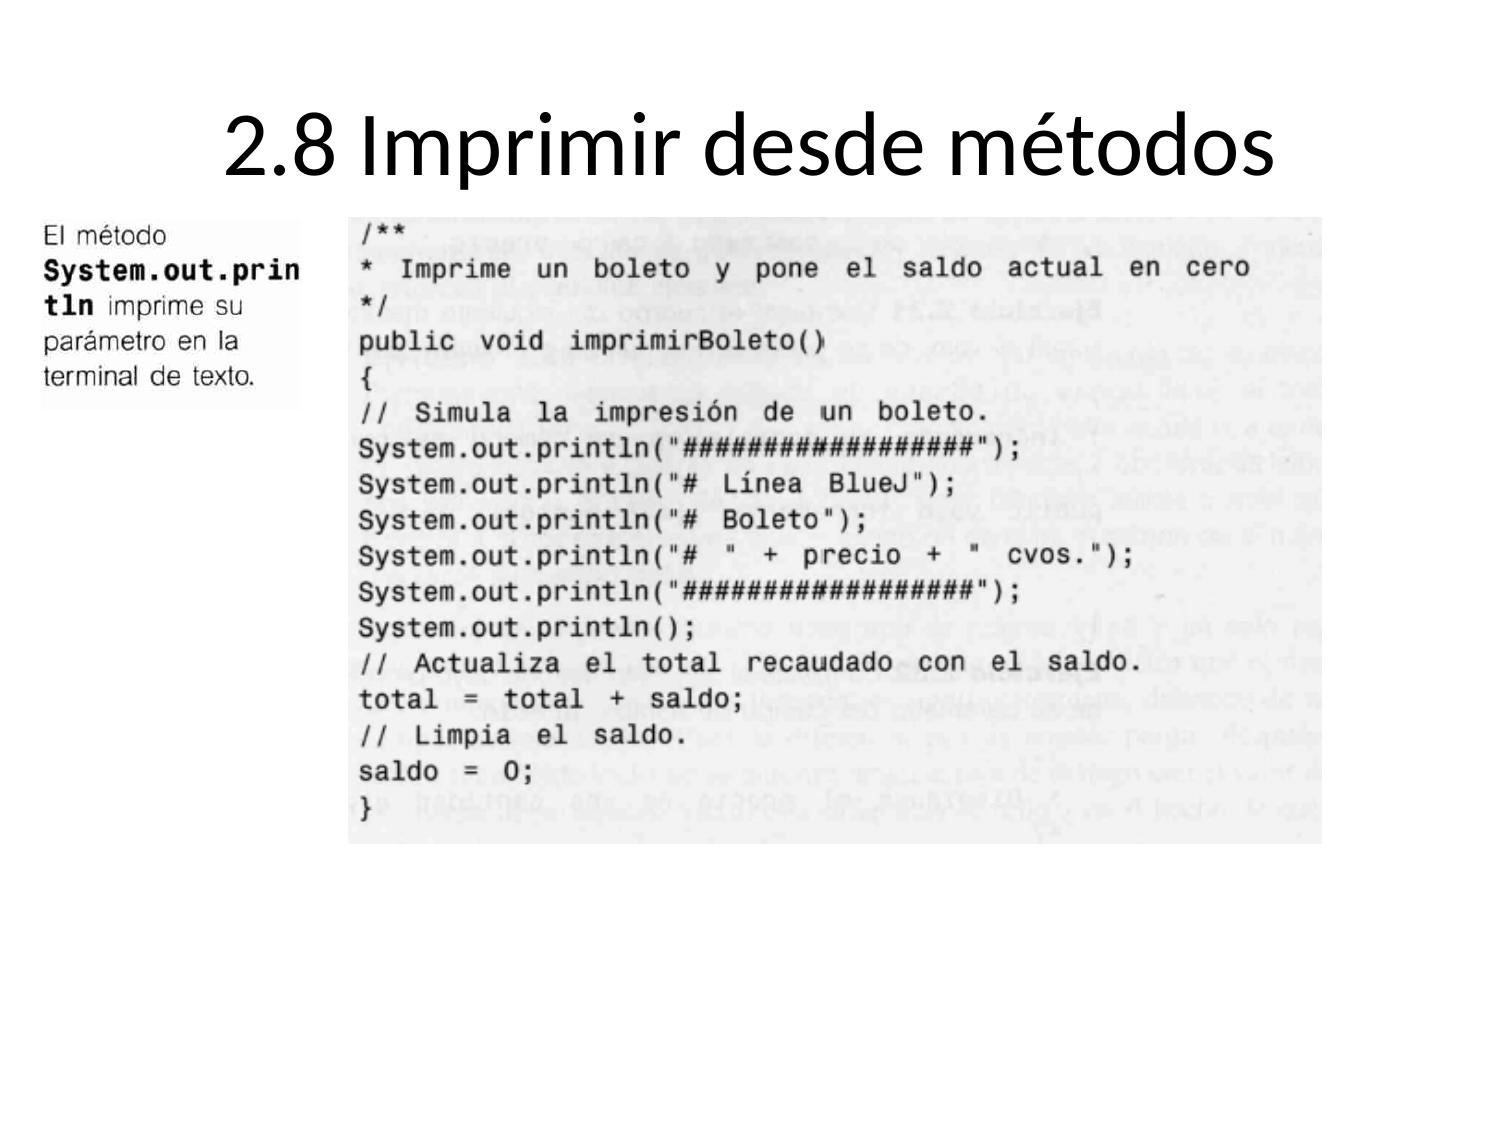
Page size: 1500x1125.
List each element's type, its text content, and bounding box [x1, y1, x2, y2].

title 2.8 Imprimir desde métodos [75, 45, 1426, 233]
picture [348, 217, 1322, 844]
picture [41, 219, 302, 410]
